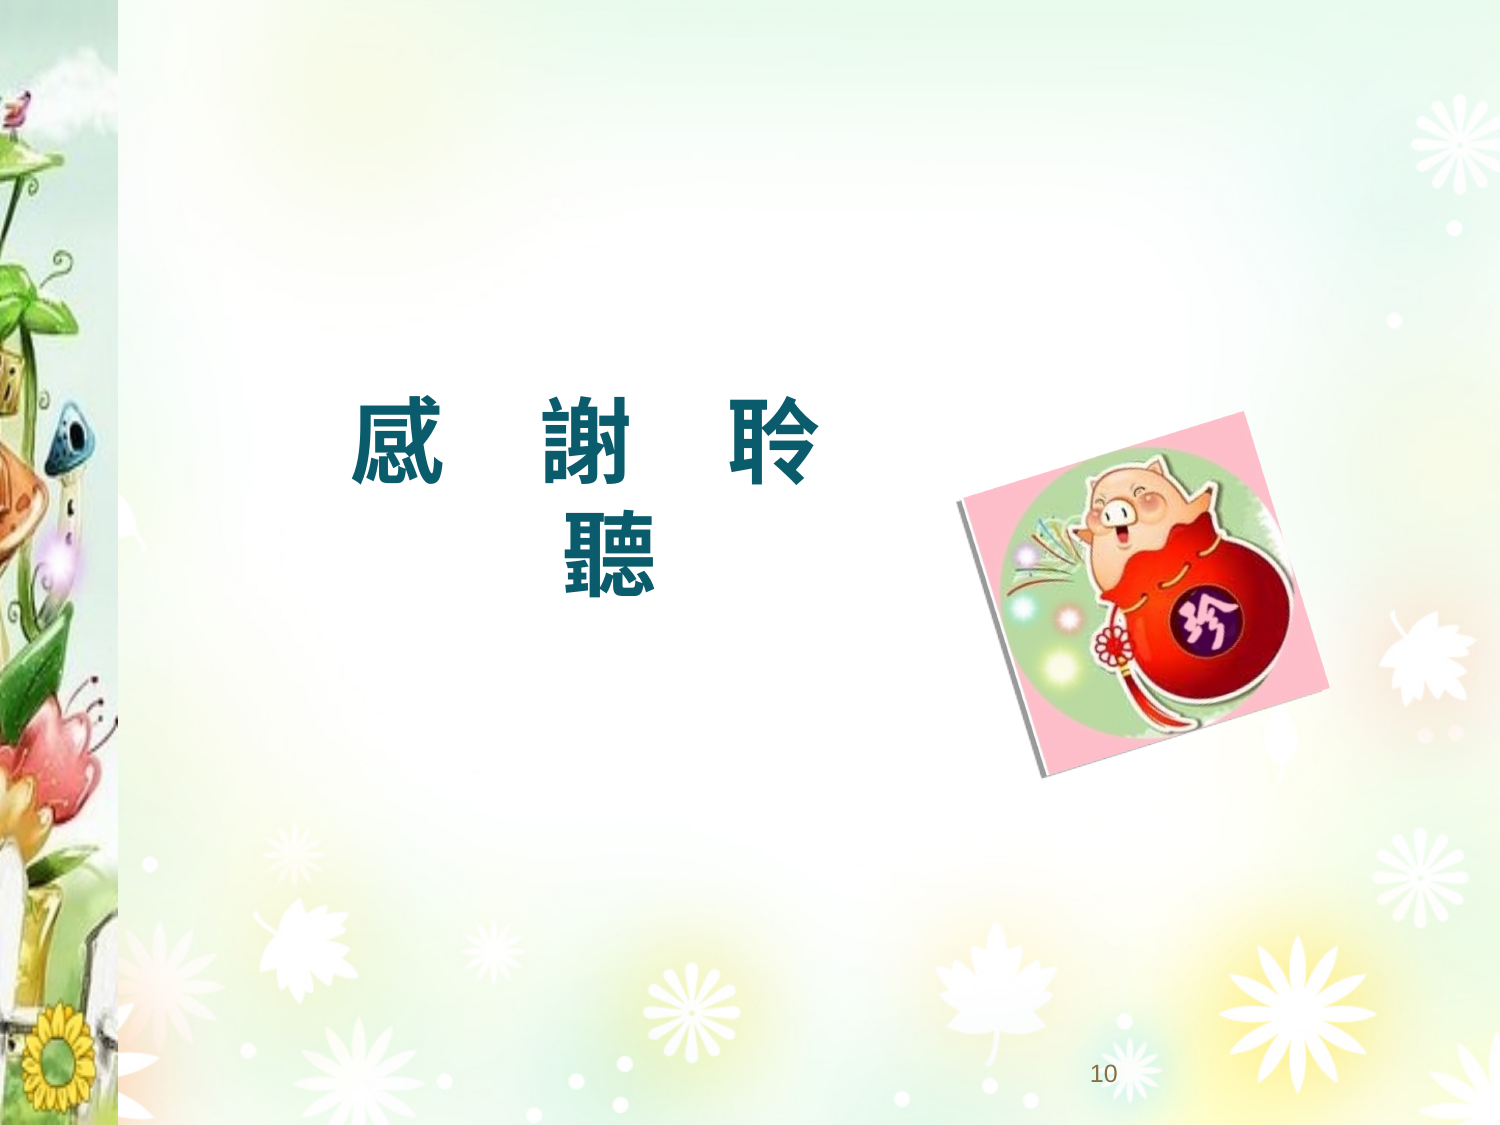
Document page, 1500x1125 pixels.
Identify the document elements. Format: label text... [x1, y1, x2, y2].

picture [960, 410, 1330, 776]
text_box [1074, 1042, 1426, 1103]
picture [0, 0, 118, 1125]
title 感 謝 聆 聽 [281, 375, 938, 617]
